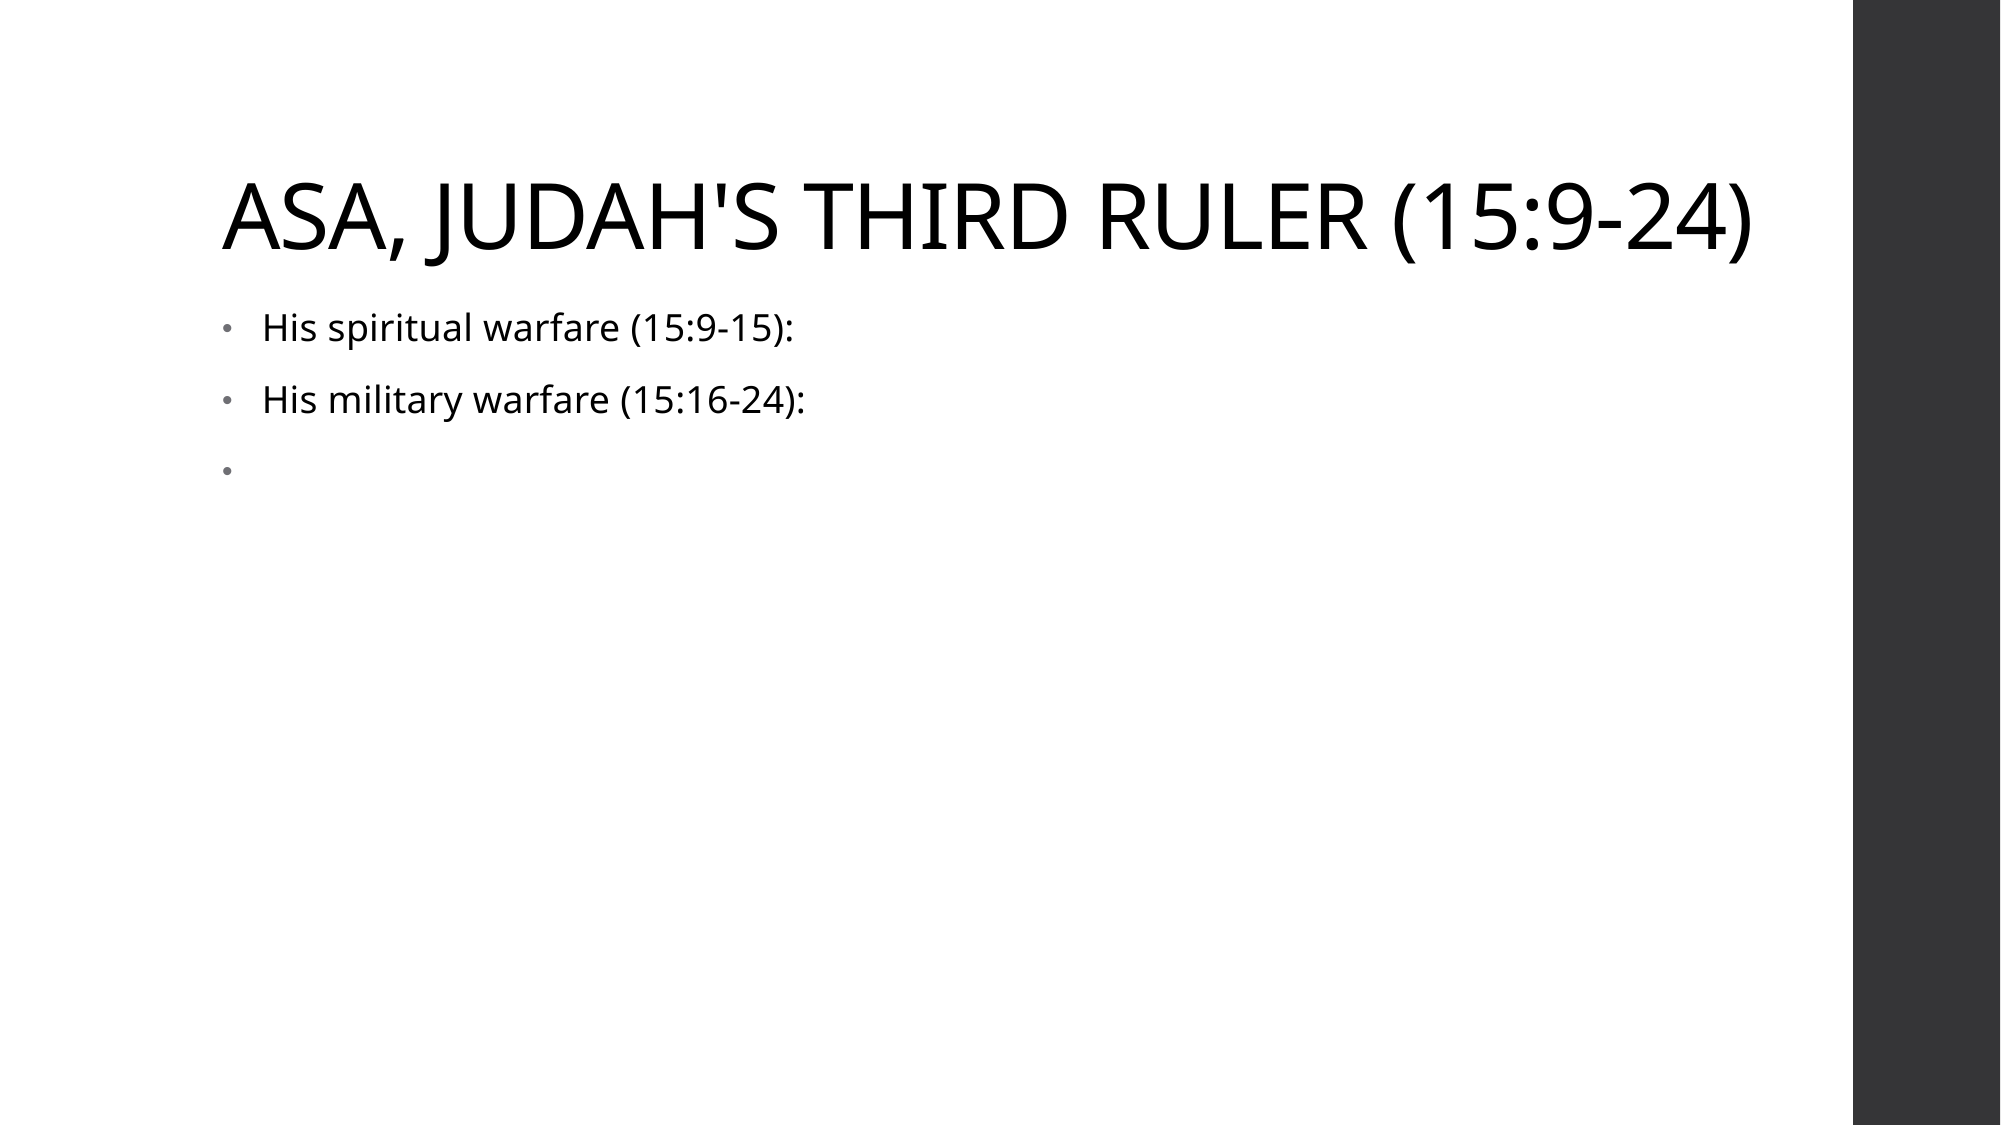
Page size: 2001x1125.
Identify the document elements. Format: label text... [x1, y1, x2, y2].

list His spiritual warfare (15:9-15): His military warfare (15:16-24): [206, 299, 1617, 1014]
title ASA, JUDAH'S THIRD RULER (15:9-24) [206, 60, 1797, 278]
